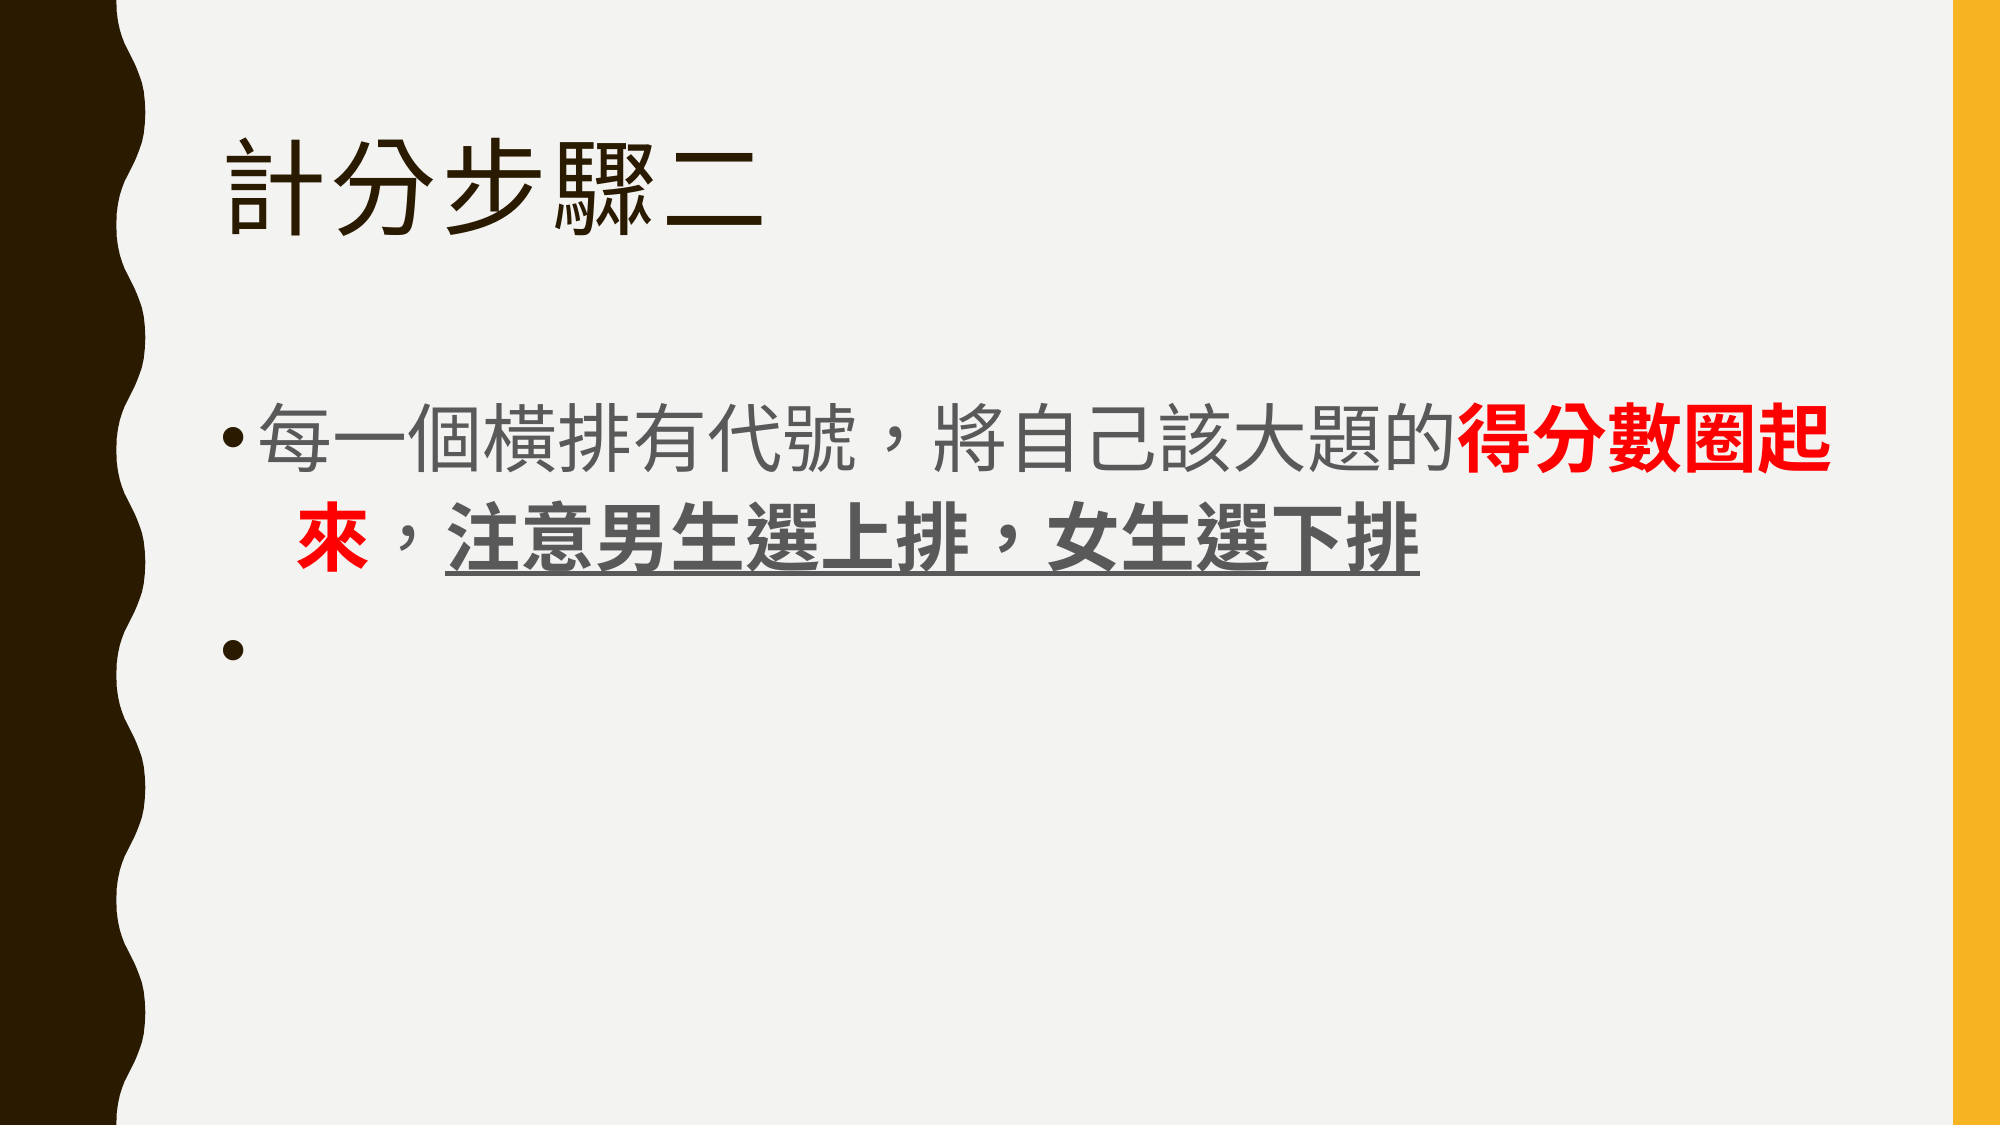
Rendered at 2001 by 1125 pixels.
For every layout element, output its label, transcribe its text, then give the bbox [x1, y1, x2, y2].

list 每一個橫排有代號，將自己該大題的得分數圈起來，注意男生選上排，女生選下排 [205, 375, 1876, 965]
title 計分步驟二 [205, 128, 1876, 308]
